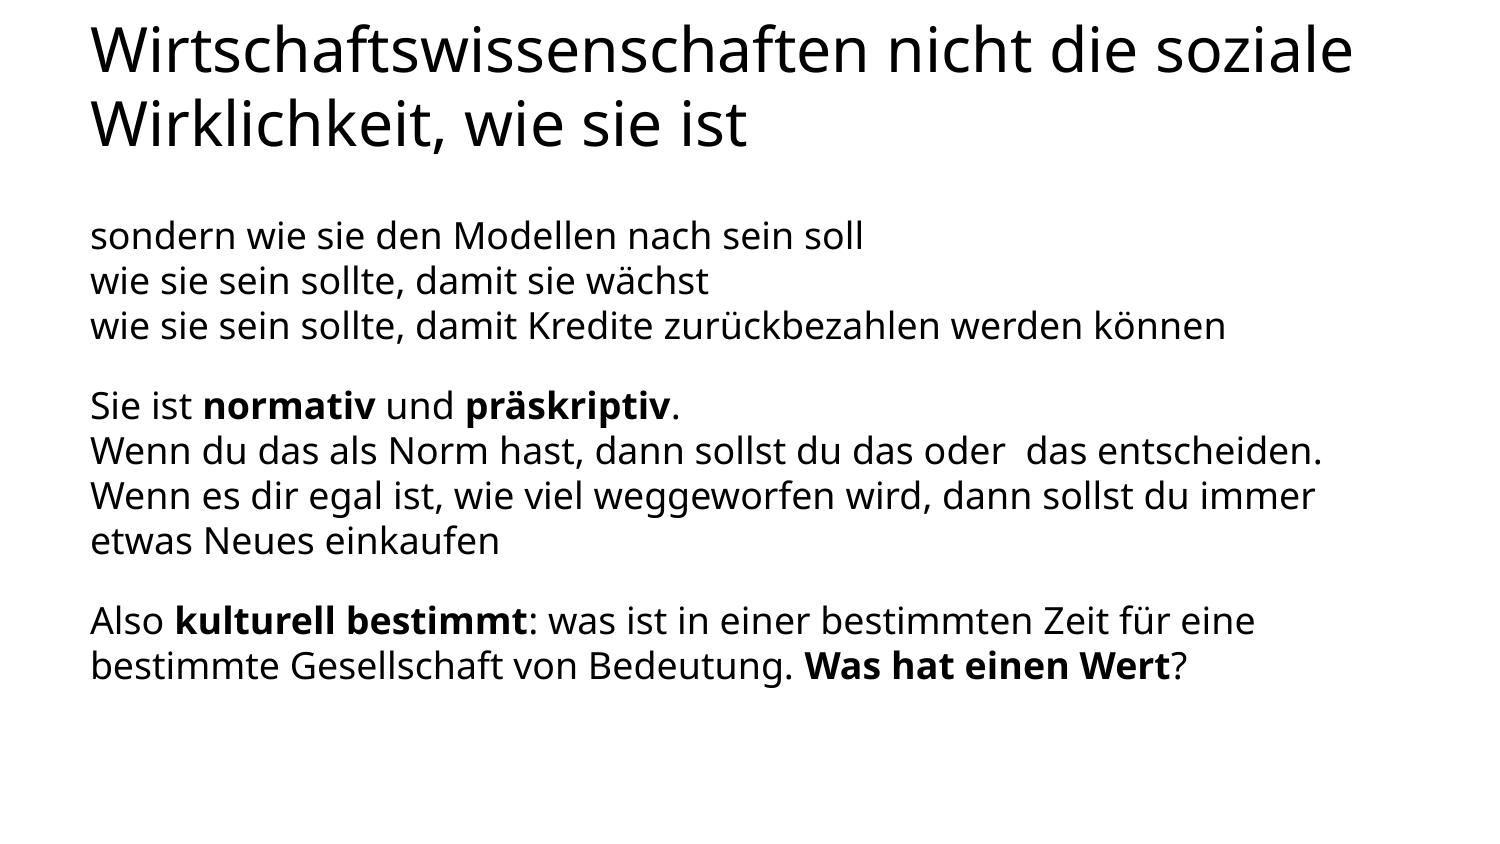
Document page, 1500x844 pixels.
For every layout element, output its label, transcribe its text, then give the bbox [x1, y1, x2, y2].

list sondern wie sie den Modellen nach sein soll wie sie sein sollte, damit sie wächst wie sie sein sollte, damit Kredite zurückbezahlen werden können Sie ist normativ und präskriptiv. Wenn du das als Norm hast, dann sollst du das oder das entscheiden. Wenn es dir egal ist, wie viel weggeworfen wird, dann sollst du immer etwas Neues einkaufen Also kulturell bestimmt: was ist in einer bestimmten Zeit für eine bestimmte Gesellschaft von Bedeutung. Was hat einen Wert? [75, 196, 1425, 808]
title Also beschreiben die Wirtschaftswissenschaften nicht die soziale Wirklichkeit, wie sie ist [75, 33, 1425, 175]
